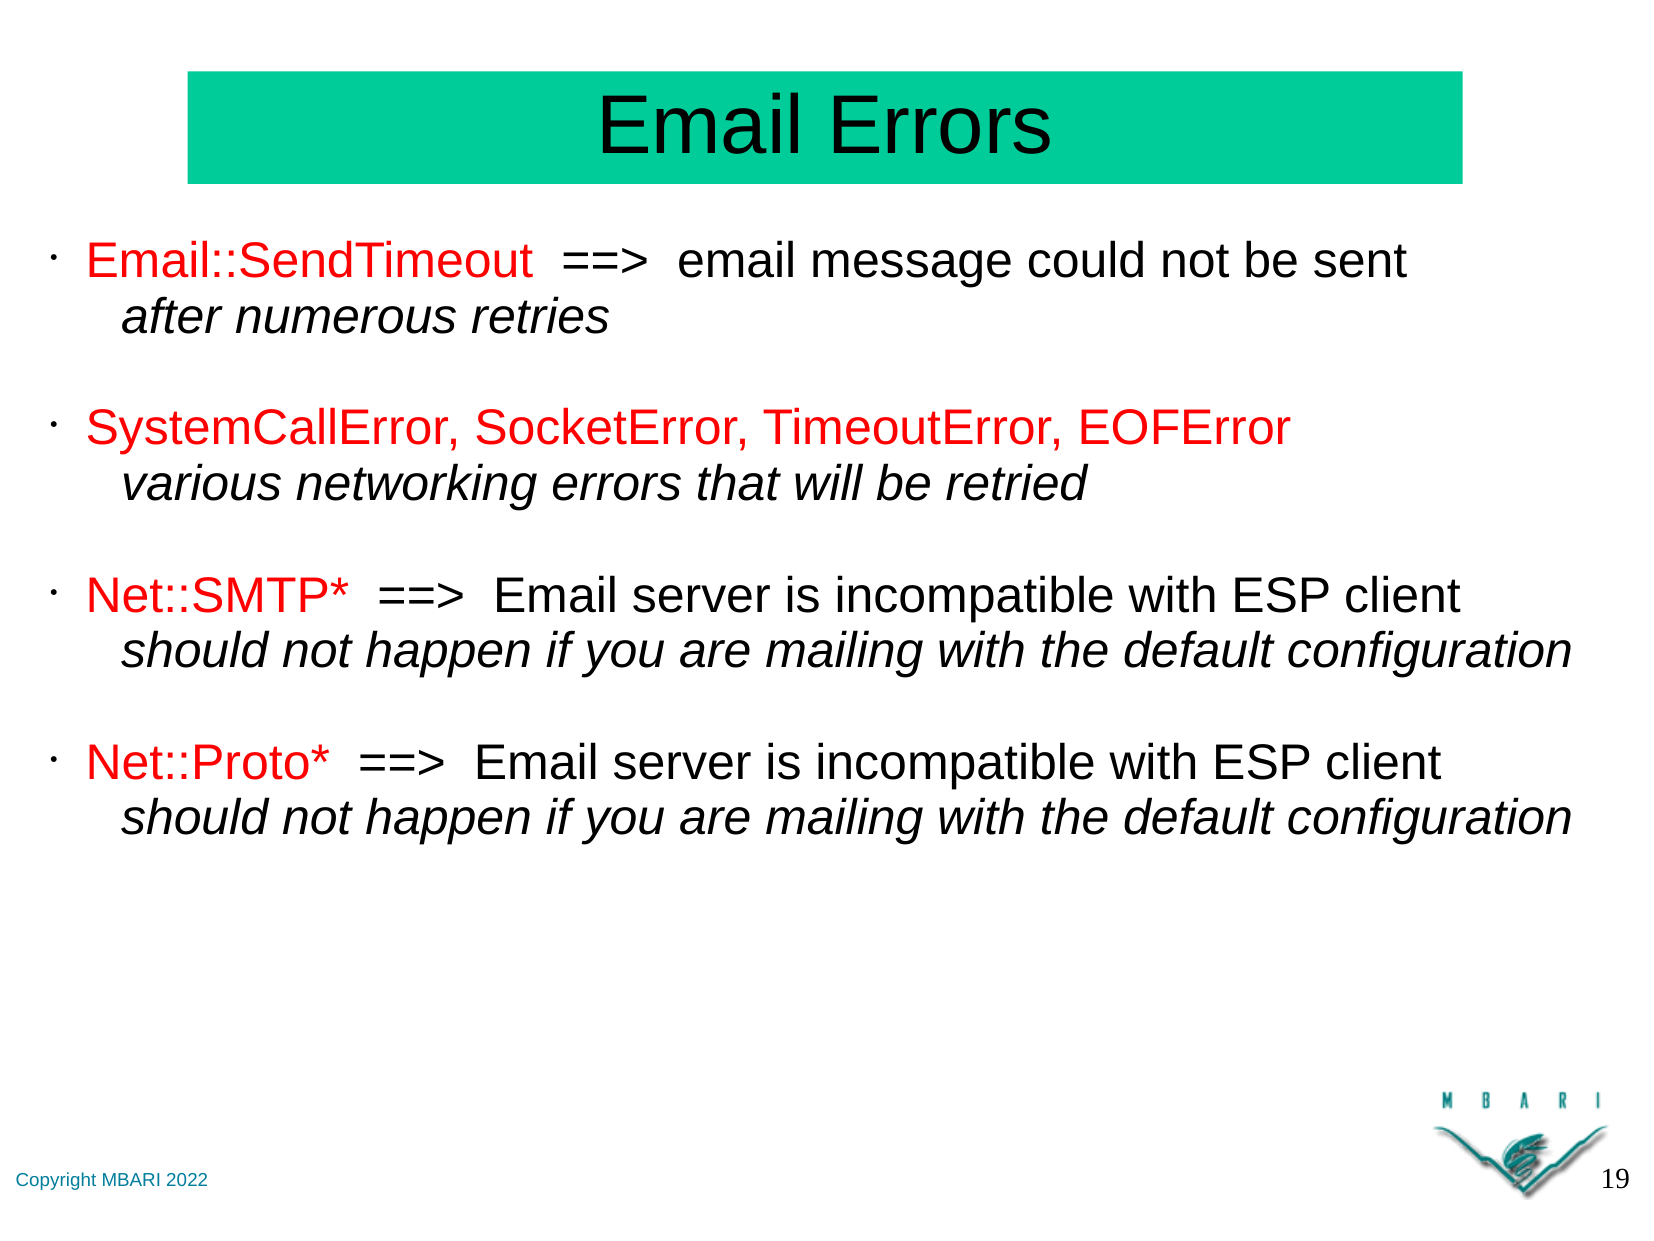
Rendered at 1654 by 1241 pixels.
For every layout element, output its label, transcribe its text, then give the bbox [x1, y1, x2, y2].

text_box Email::SendTimeout ==> email message could not be sent after numerous retries SystemCallError, SocketError, TimeoutError, EOFError various networking errors that will be retried Net::SMTP* ==> Email server is incompatible with ESP client should not happen if you are mailing with the default configuration Net::Proto* ==> Email server is incompatible with ESP client should not happen if you are mailing with the default configuration [0, 225, 1646, 1132]
picture [1426, 1132, 1613, 1200]
text_box Email Errors [187, 71, 1463, 184]
